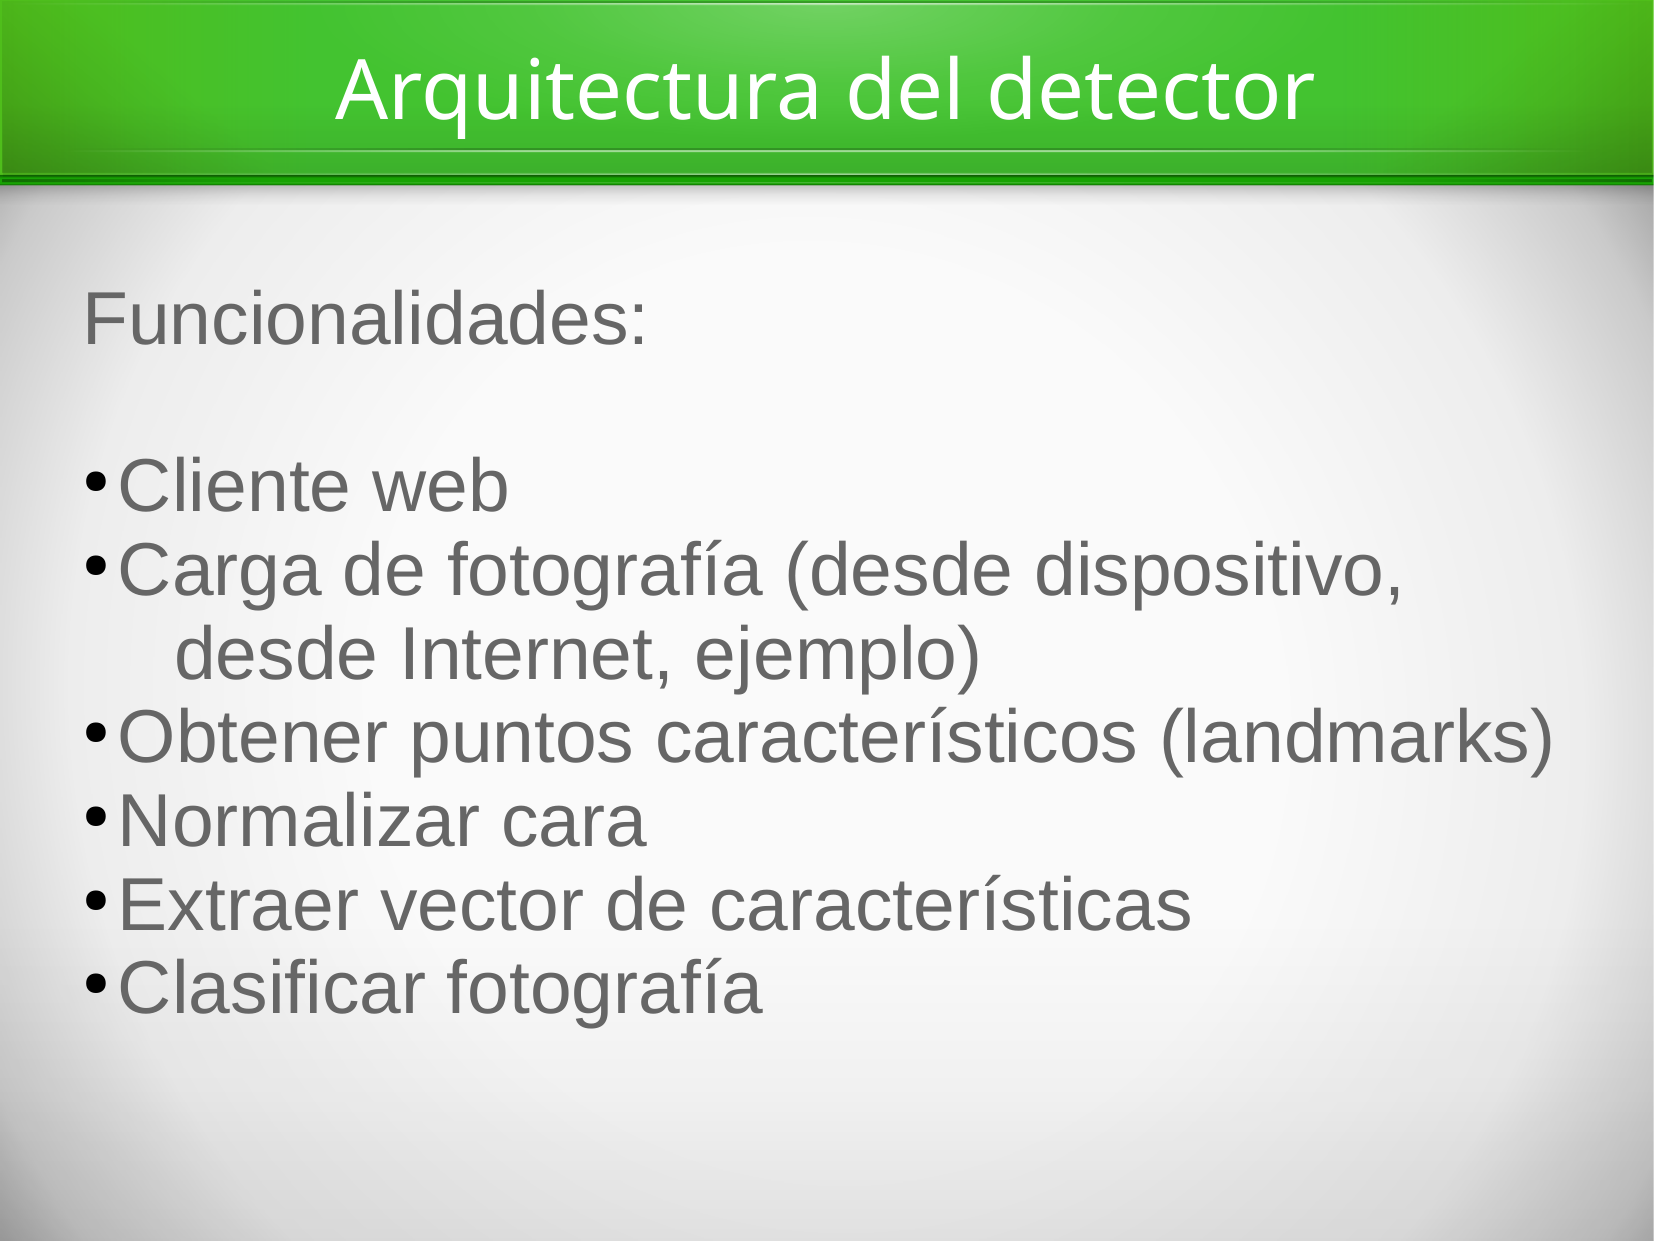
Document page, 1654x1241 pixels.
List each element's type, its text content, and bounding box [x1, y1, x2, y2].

title Arquitectura del detector [82, 17, 1571, 166]
picture [0, 0, 1654, 1241]
text_box Funcionalidades: Cliente web Carga de fotografía (desde dispositivo, desde Internet, ejemplo) Obtener puntos característicos (landmarks) Normalizar cara Extraer vector de características Clasificar fotografía [82, 277, 1570, 1103]
